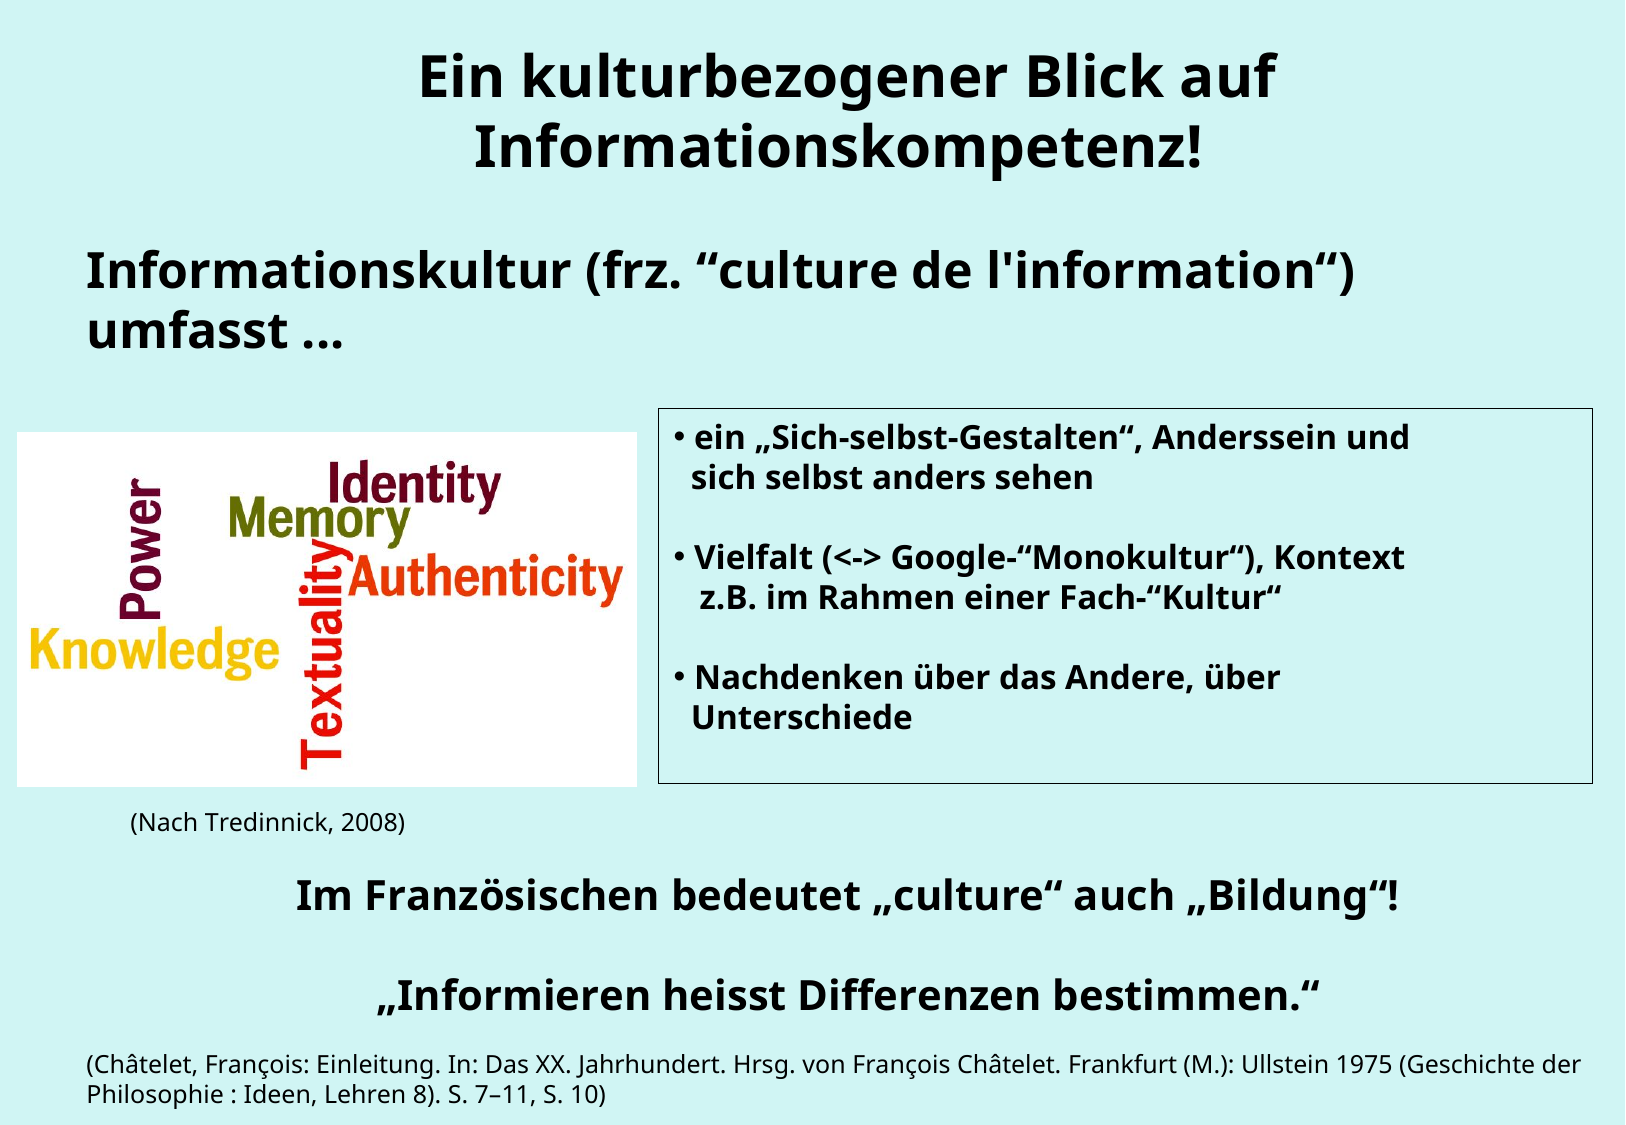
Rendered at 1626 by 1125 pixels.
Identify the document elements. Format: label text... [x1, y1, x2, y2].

text_box ein „Sich-selbst-Gestalten“, Anderssein und sich selbst anders sehen Vielfalt (<-> Google-“Monokultur“), Kontext z.B. im Rahmen einer Fach-“Kultur“ Nachdenken über das Andere, über Unterschiede [658, 408, 1593, 784]
text_box (Nach Tredinnick, 2008) [115, 798, 780, 845]
text_box Informationskultur (frz. “culture de l'information“) umfasst ... Im Französischen bedeutet „culture“ auch „Bildung“! „Informieren heisst Differenzen bestimmen.“ (Châtelet, François: Einleitung. In: Das XX. Jahrhundert. Hrsg. von François Châtelet. Frankfurt (M.): Ullstein 1975 (Geschichte der Philosophie : Ideen, Lehren 8). S. 7–11, S. 10) [71, 231, 1626, 1125]
picture [17, 432, 637, 787]
title Ein kulturbezogener Blick auf Informationskompetenz! [68, 31, 1626, 194]
